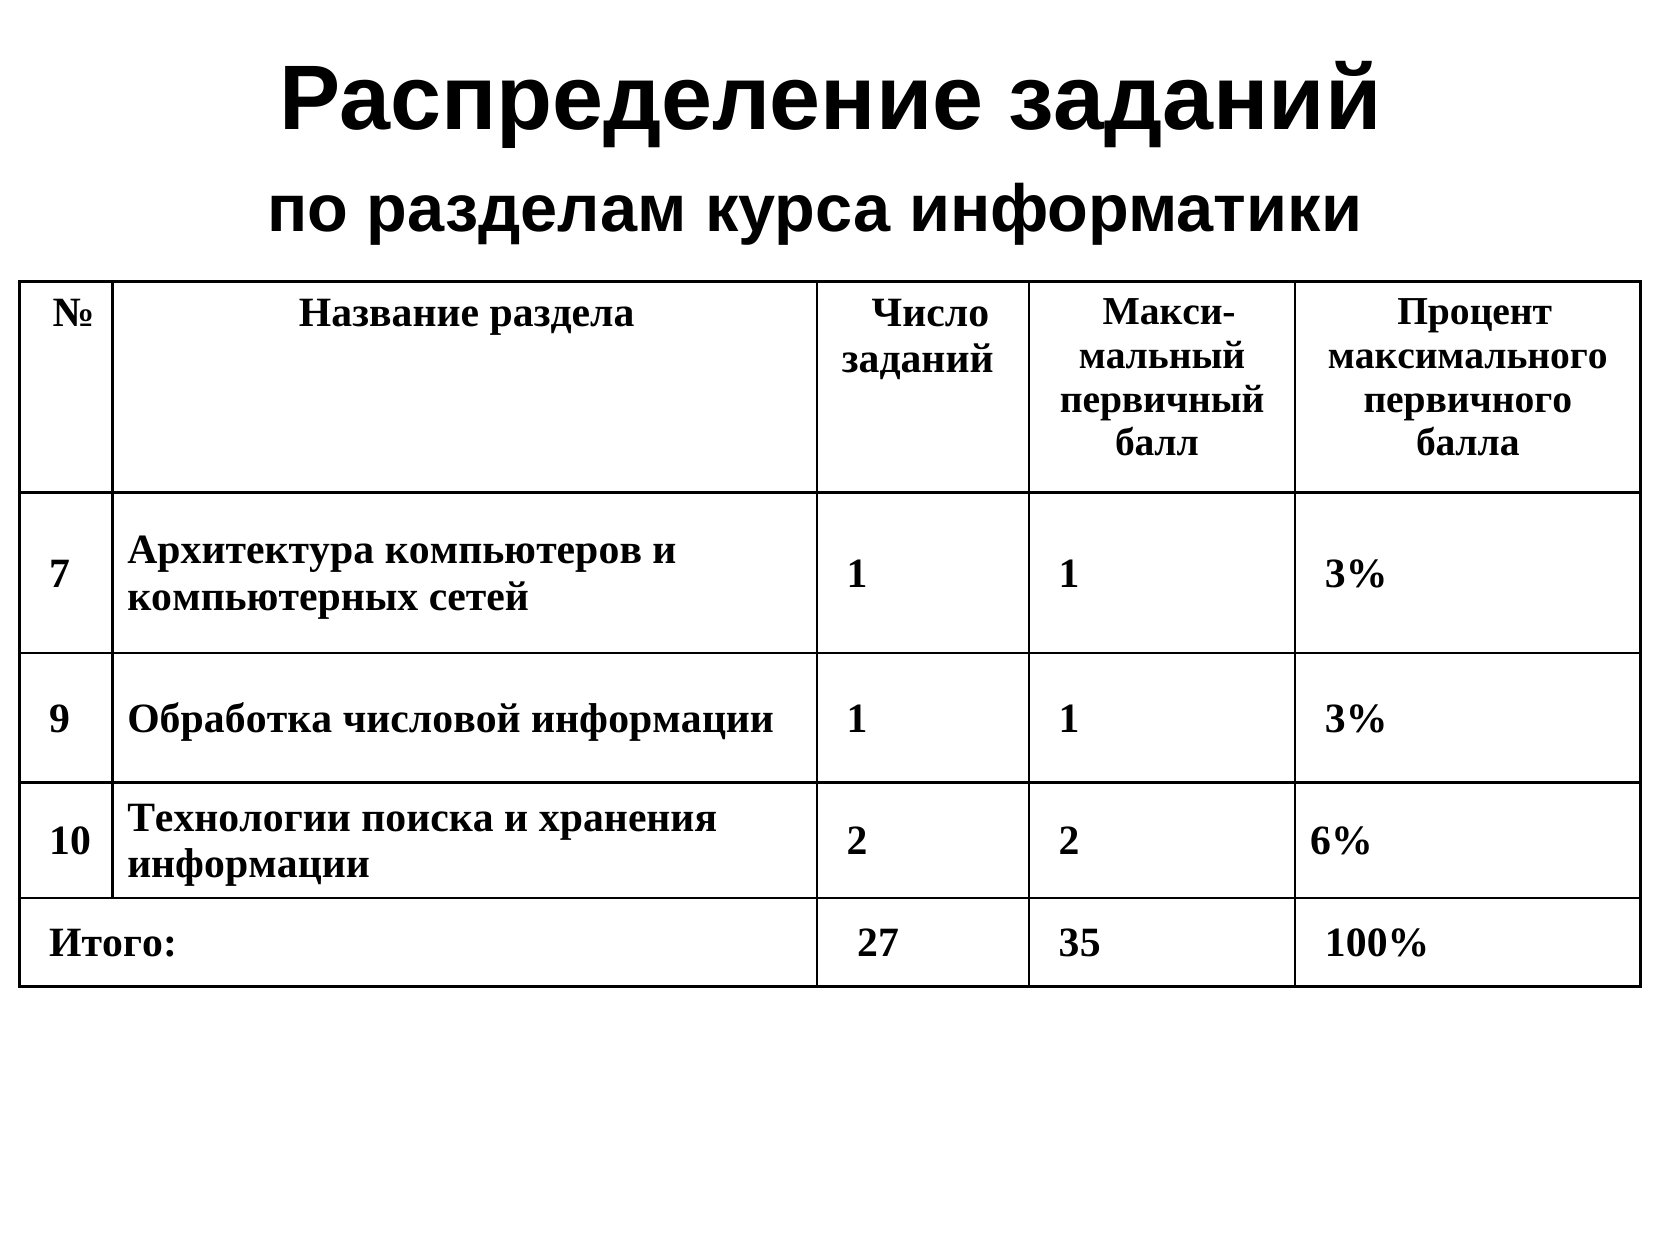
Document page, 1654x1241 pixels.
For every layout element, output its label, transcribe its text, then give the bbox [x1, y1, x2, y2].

table_cell 1 [818, 654, 1028, 781]
table_cell 3% [1296, 654, 1639, 781]
table_header Макси-мальный первичный балл [1030, 283, 1294, 491]
table_cell 3% [1296, 494, 1639, 652]
table_cell 1 [1030, 494, 1294, 652]
table_cell Архитектура компьютеров и компьютерных сетей [114, 494, 816, 652]
table_cell 10 [21, 784, 111, 897]
table_cell 27 [818, 899, 1028, 985]
table_cell 2 [1030, 784, 1294, 897]
table_cell 100% [1296, 899, 1639, 985]
table_cell 1 [1030, 654, 1294, 781]
table_cell 6% [1296, 784, 1639, 897]
title Распределение заданий по разделам курса информатики [82, 13, 1571, 280]
table_cell Обработка числовой информации [114, 654, 816, 781]
table_cell 1 [818, 494, 1028, 652]
table_header № [21, 283, 111, 491]
table_header Название раздела [114, 283, 816, 491]
table_header Процент максимального первичного балла [1296, 283, 1639, 491]
table_cell 7 [21, 494, 111, 652]
table_cell 2 [818, 784, 1028, 897]
table_cell 35 [1030, 899, 1294, 985]
table_cell Итого: [21, 899, 816, 985]
table_header Число заданий [818, 283, 1028, 491]
table_cell Технологии поиска и хранения информации [114, 784, 816, 897]
table_cell 9 [21, 654, 111, 781]
